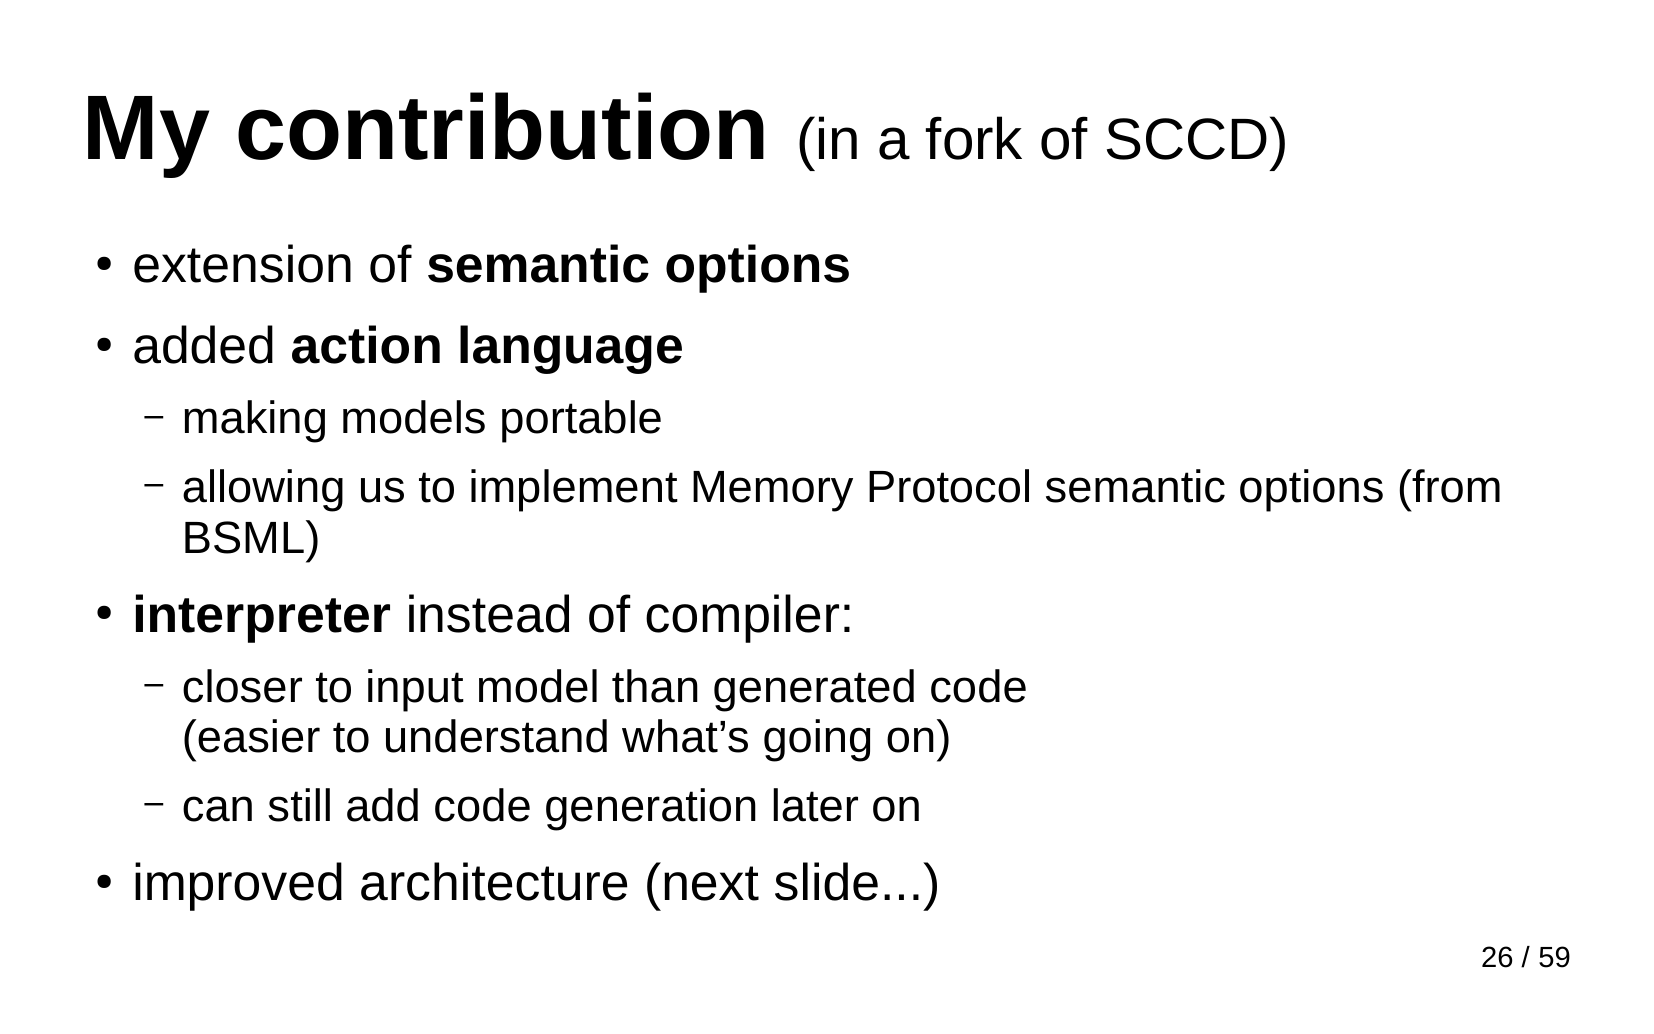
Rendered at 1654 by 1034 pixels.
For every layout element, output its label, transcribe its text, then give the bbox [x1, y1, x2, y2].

list extension of semantic options added action language making models portable allowing us to implement Memory Protocol semantic options (from BSML) interpreter instead of compiler: closer to input model than generated code (easier to understand what’s going on) can still add code generation later on improved architecture (next slide...) [82, 236, 1571, 916]
title My contribution (in a fork of SCCD) [82, 41, 1571, 214]
